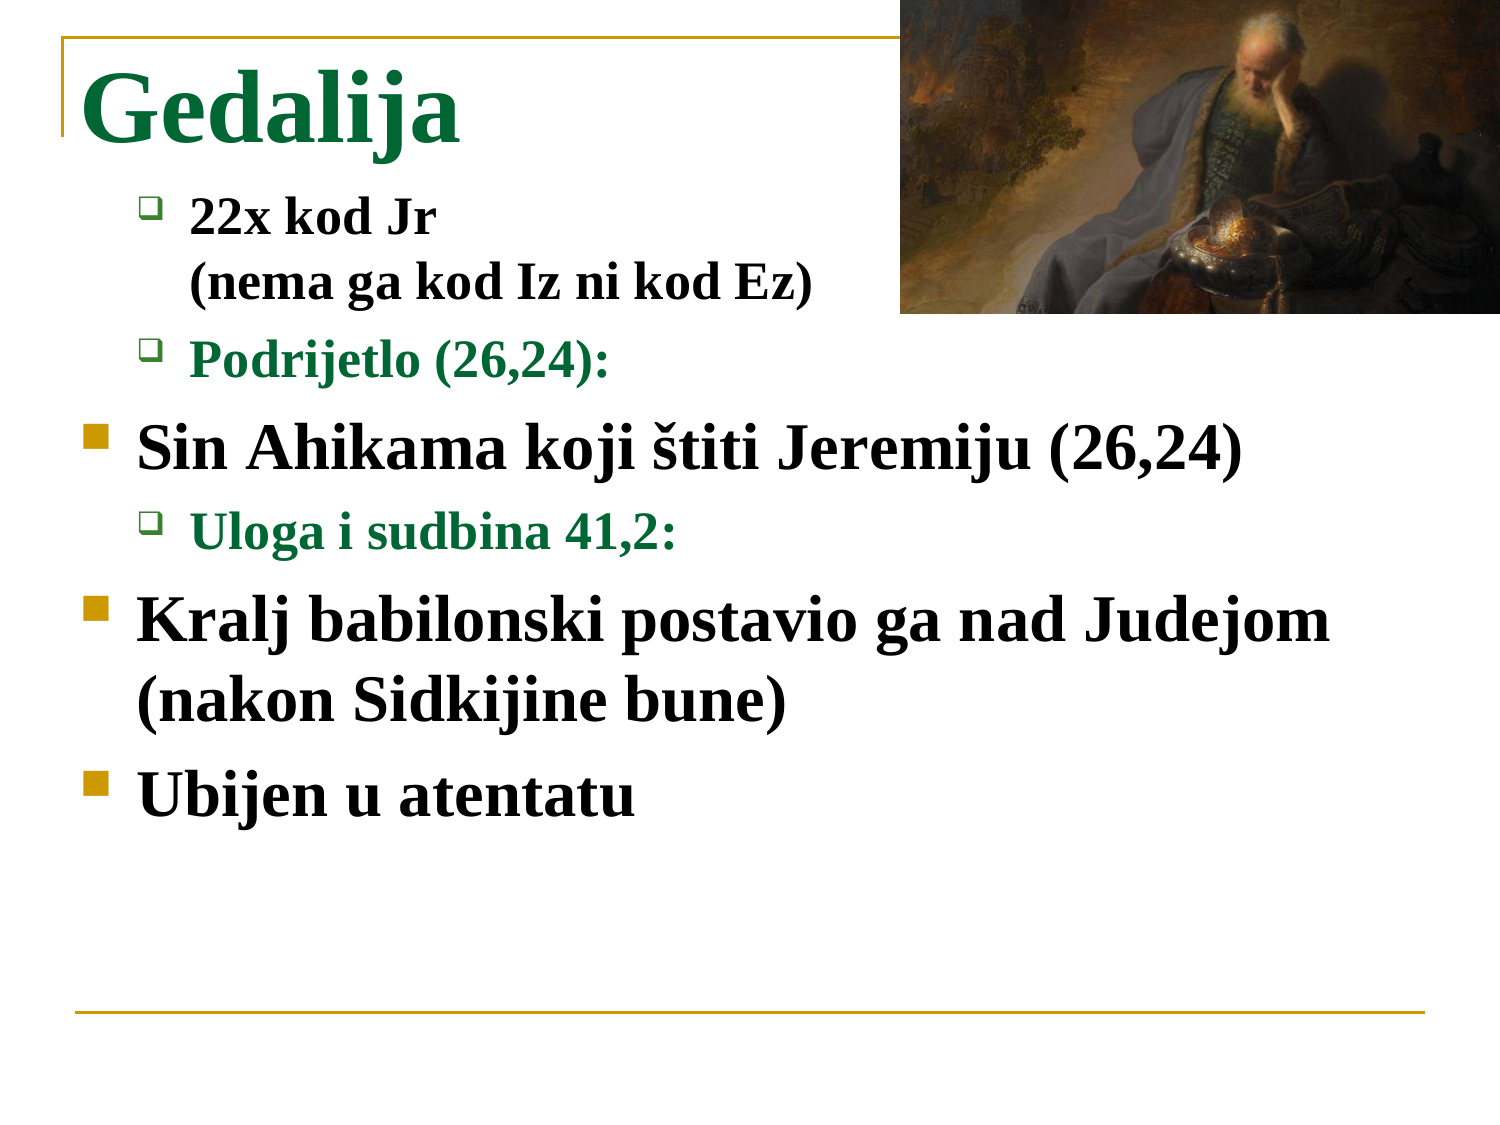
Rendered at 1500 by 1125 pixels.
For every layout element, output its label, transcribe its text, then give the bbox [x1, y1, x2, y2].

picture [900, 0, 1500, 314]
title Gedalija [64, 30, 900, 172]
list 22x kod Jr (nema ga kod Iz ni kod Ez) Podrijetlo (26,24): Sin Ahikama koji štiti Jeremiju (26,24) Uloga i sudbina 41,2: Kralj babilonski postavio ga nad Judejom (nakon Sidkijine bune) Ubijen u atentatu [64, 172, 1500, 1012]
